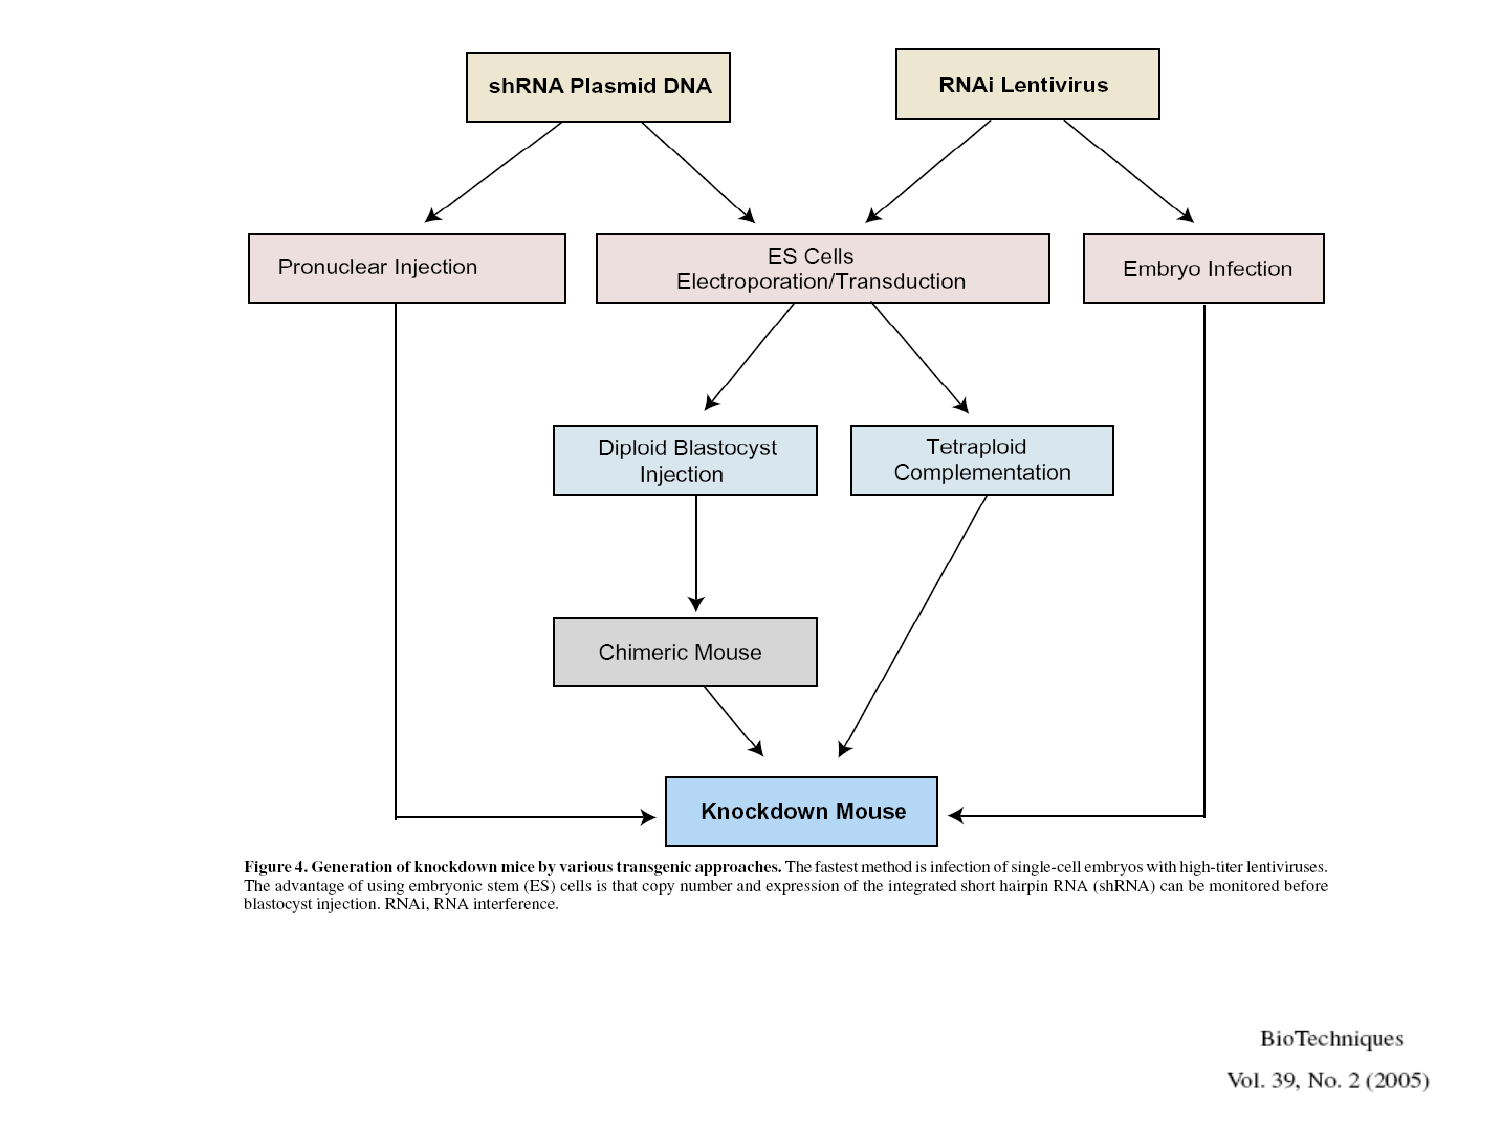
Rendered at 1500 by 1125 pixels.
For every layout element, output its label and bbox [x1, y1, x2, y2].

picture [1210, 1023, 1440, 1100]
picture [218, 30, 1337, 918]
